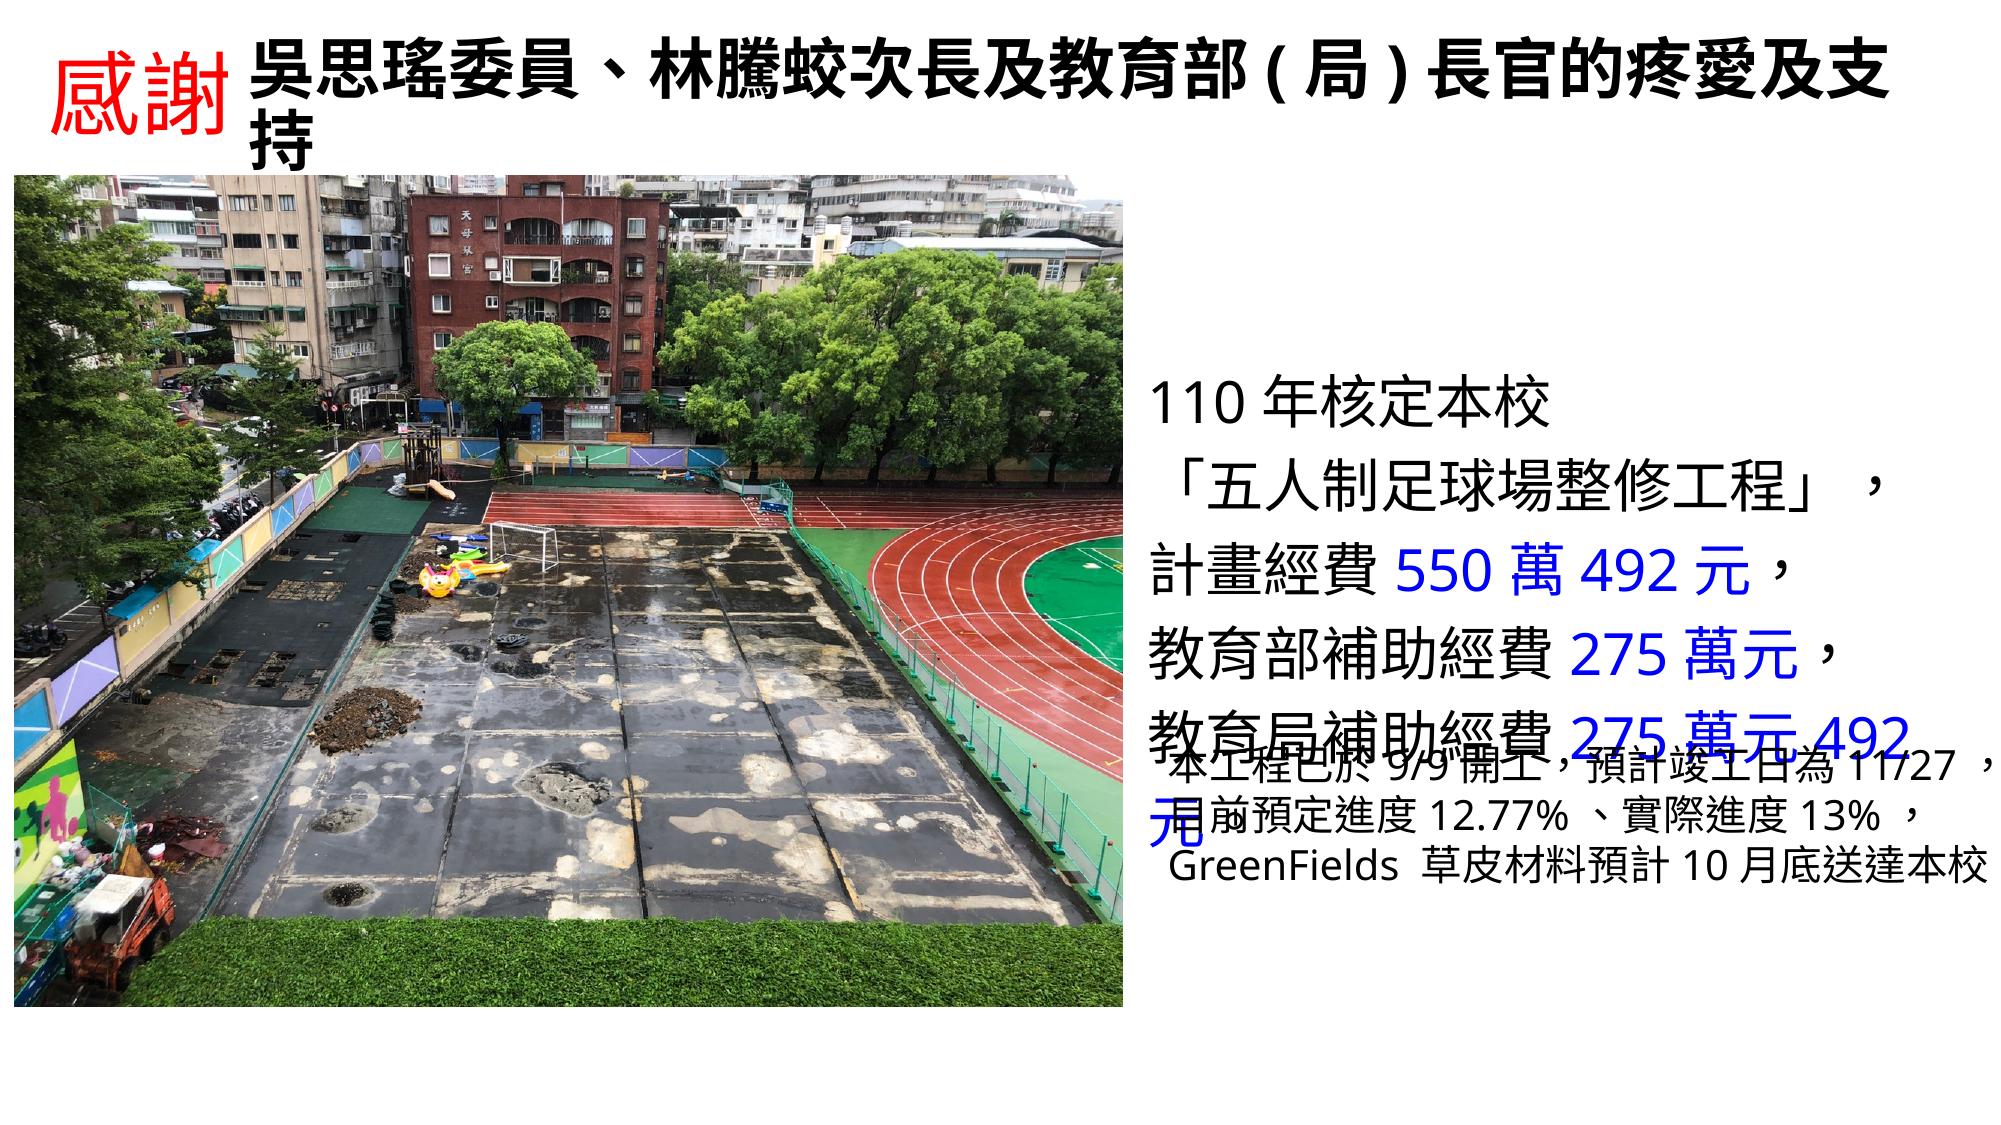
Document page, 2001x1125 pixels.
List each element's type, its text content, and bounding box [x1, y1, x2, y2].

text_box 本工程已於9/9開工，預計竣工日為11/27， 目前預定進度12.77%、實際進度13%， GreenFields 草皮材料預計10月底送達本校。 [1153, 731, 2000, 896]
picture [14, 175, 1123, 1007]
title 感謝 [33, 20, 233, 175]
text_box 110年核定本校 「五人制足球場整修工程」， 計畫經費550萬492元， 教育部補助經費275萬元， 教育局補助經費275萬元492元。 [1132, 343, 1953, 564]
text_box 吳思瑤委員、林騰蛟次長及教育部(局)長官的疼愛及支持 [233, 0, 1963, 176]
